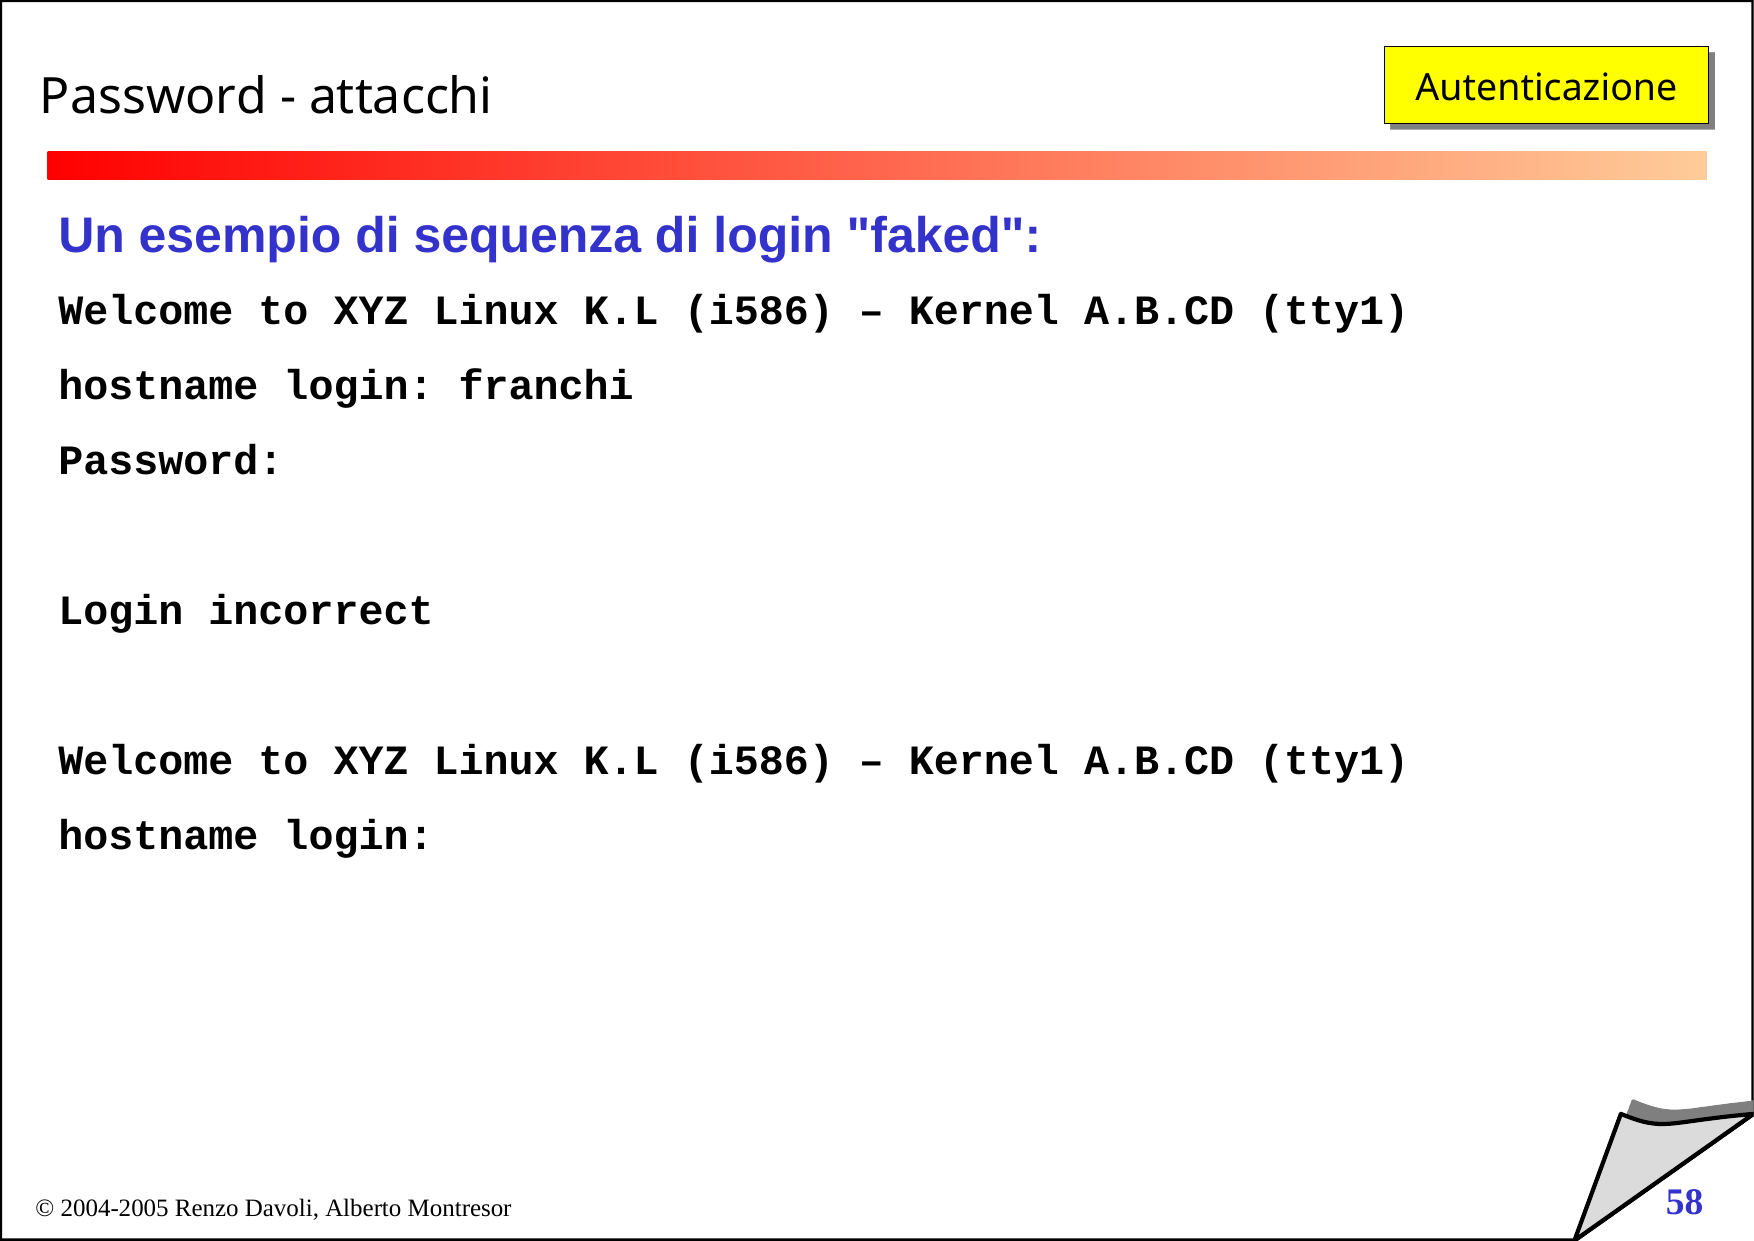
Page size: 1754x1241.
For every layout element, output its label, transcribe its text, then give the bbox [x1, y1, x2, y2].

text_box Autenticazione [1384, 46, 1709, 124]
title Password - attacchi [40, 49, 1713, 144]
list Un esempio di sequenza di login "faked": Welcome to XYZ Linux K.L (i586) – Kernel A.B.CD (tty1) hostname login: franchi Password: Login incorrect Welcome to XYZ Linux K.L (i586) – Kernel A.B.CD (tty1) hostname login: [58, 206, 1695, 929]
